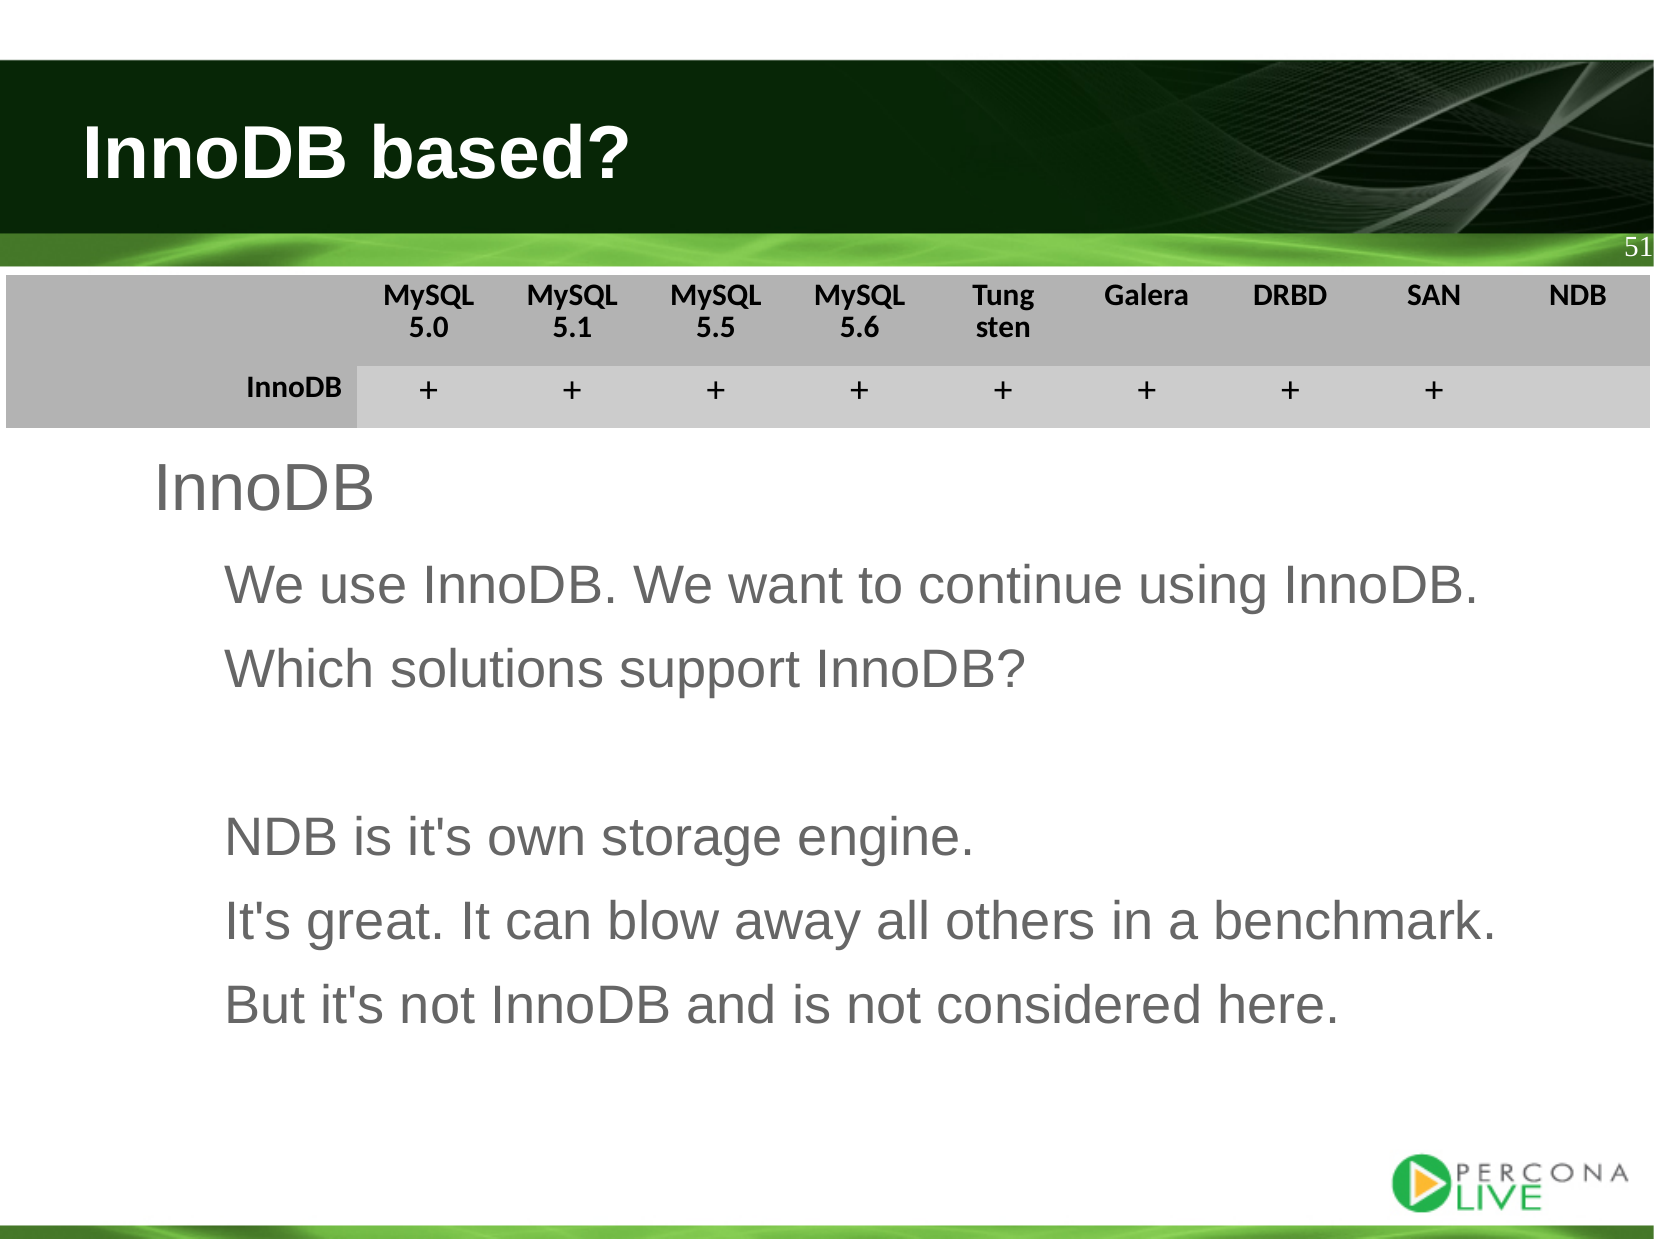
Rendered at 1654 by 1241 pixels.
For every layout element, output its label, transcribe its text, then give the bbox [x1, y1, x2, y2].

list InnoDB We use InnoDB. We want to continue using InnoDB. Which solutions support InnoDB? NDB is it's own storage engine. It's great. It can blow away all others in a benchmark. But it's not InnoDB and is not considered here. [82, 450, 1571, 1109]
table_cell + [788, 366, 931, 428]
table_cell + [1219, 366, 1362, 428]
table_cell + [931, 366, 1075, 428]
table_cell [1506, 366, 1650, 428]
title InnoDB based? [82, 49, 1571, 257]
table_header DRBD [1219, 275, 1362, 366]
table_header MySQL 5.1 [501, 275, 644, 366]
table_header MySQL 5.5 [644, 275, 788, 366]
table_cell + [501, 366, 644, 428]
table_cell + [1362, 366, 1506, 428]
table_header MySQL 5.0 [357, 275, 501, 366]
table_header [6, 275, 357, 366]
table_cell + [357, 366, 501, 428]
table_header Tung sten [931, 275, 1075, 366]
table_header SAN [1362, 275, 1506, 366]
table_header MySQL 5.6 [788, 275, 931, 366]
table_cell + [1075, 366, 1219, 428]
table_cell + [644, 366, 788, 428]
table_header Galera [1075, 275, 1219, 366]
table_cell InnoDB [6, 366, 357, 428]
table_header NDB [1506, 275, 1650, 366]
picture [0, 1, 1654, 1239]
